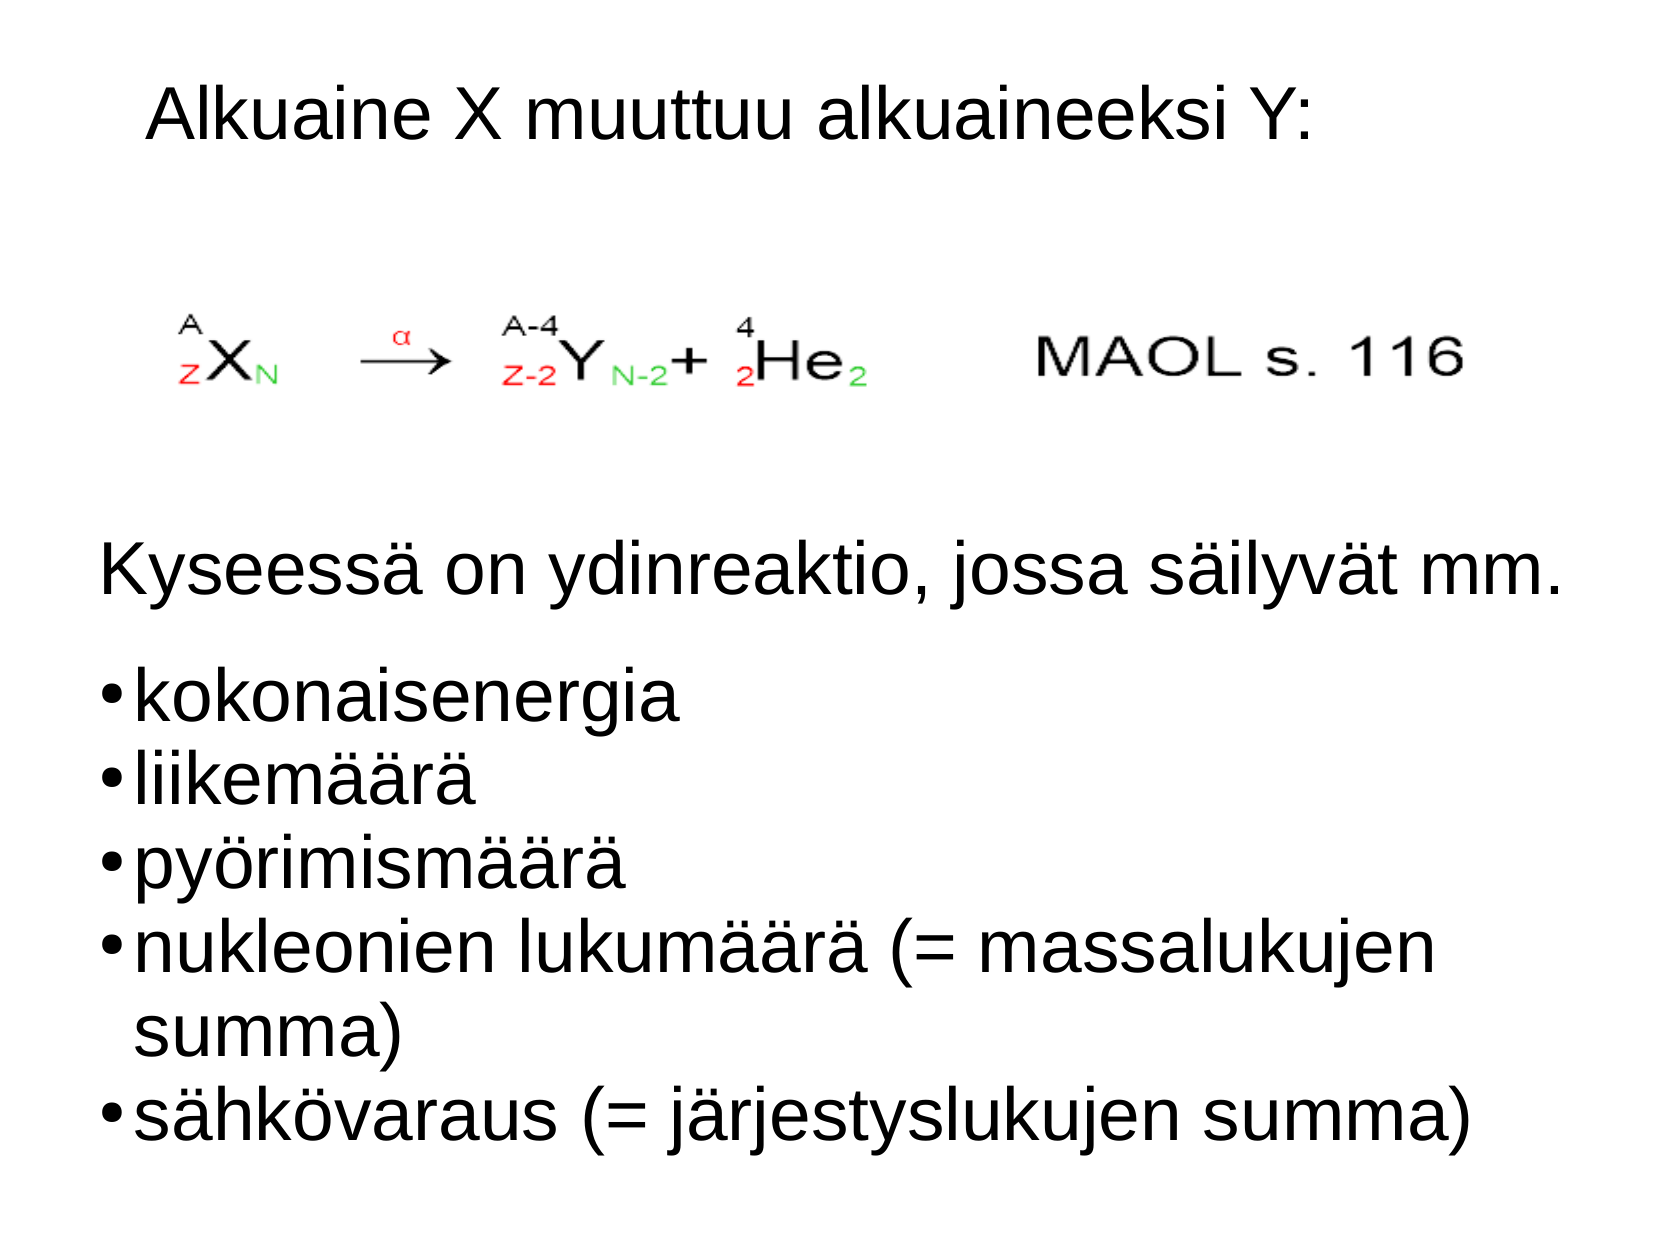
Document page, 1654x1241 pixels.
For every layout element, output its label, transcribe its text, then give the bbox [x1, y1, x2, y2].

text_box Kyseessä on ydinreaktio, jossa säilyvät mm. kokonaisenergia liikemäärä pyörimismäärä nukleonien lukumäärä (= massalukujen summa) sähkövaraus (= järjestyslukujen summa) [83, 519, 1595, 1241]
picture [97, 269, 1546, 426]
text_box Alkuaine X muuttuu alkuaineeksi Y: [130, 63, 1441, 269]
